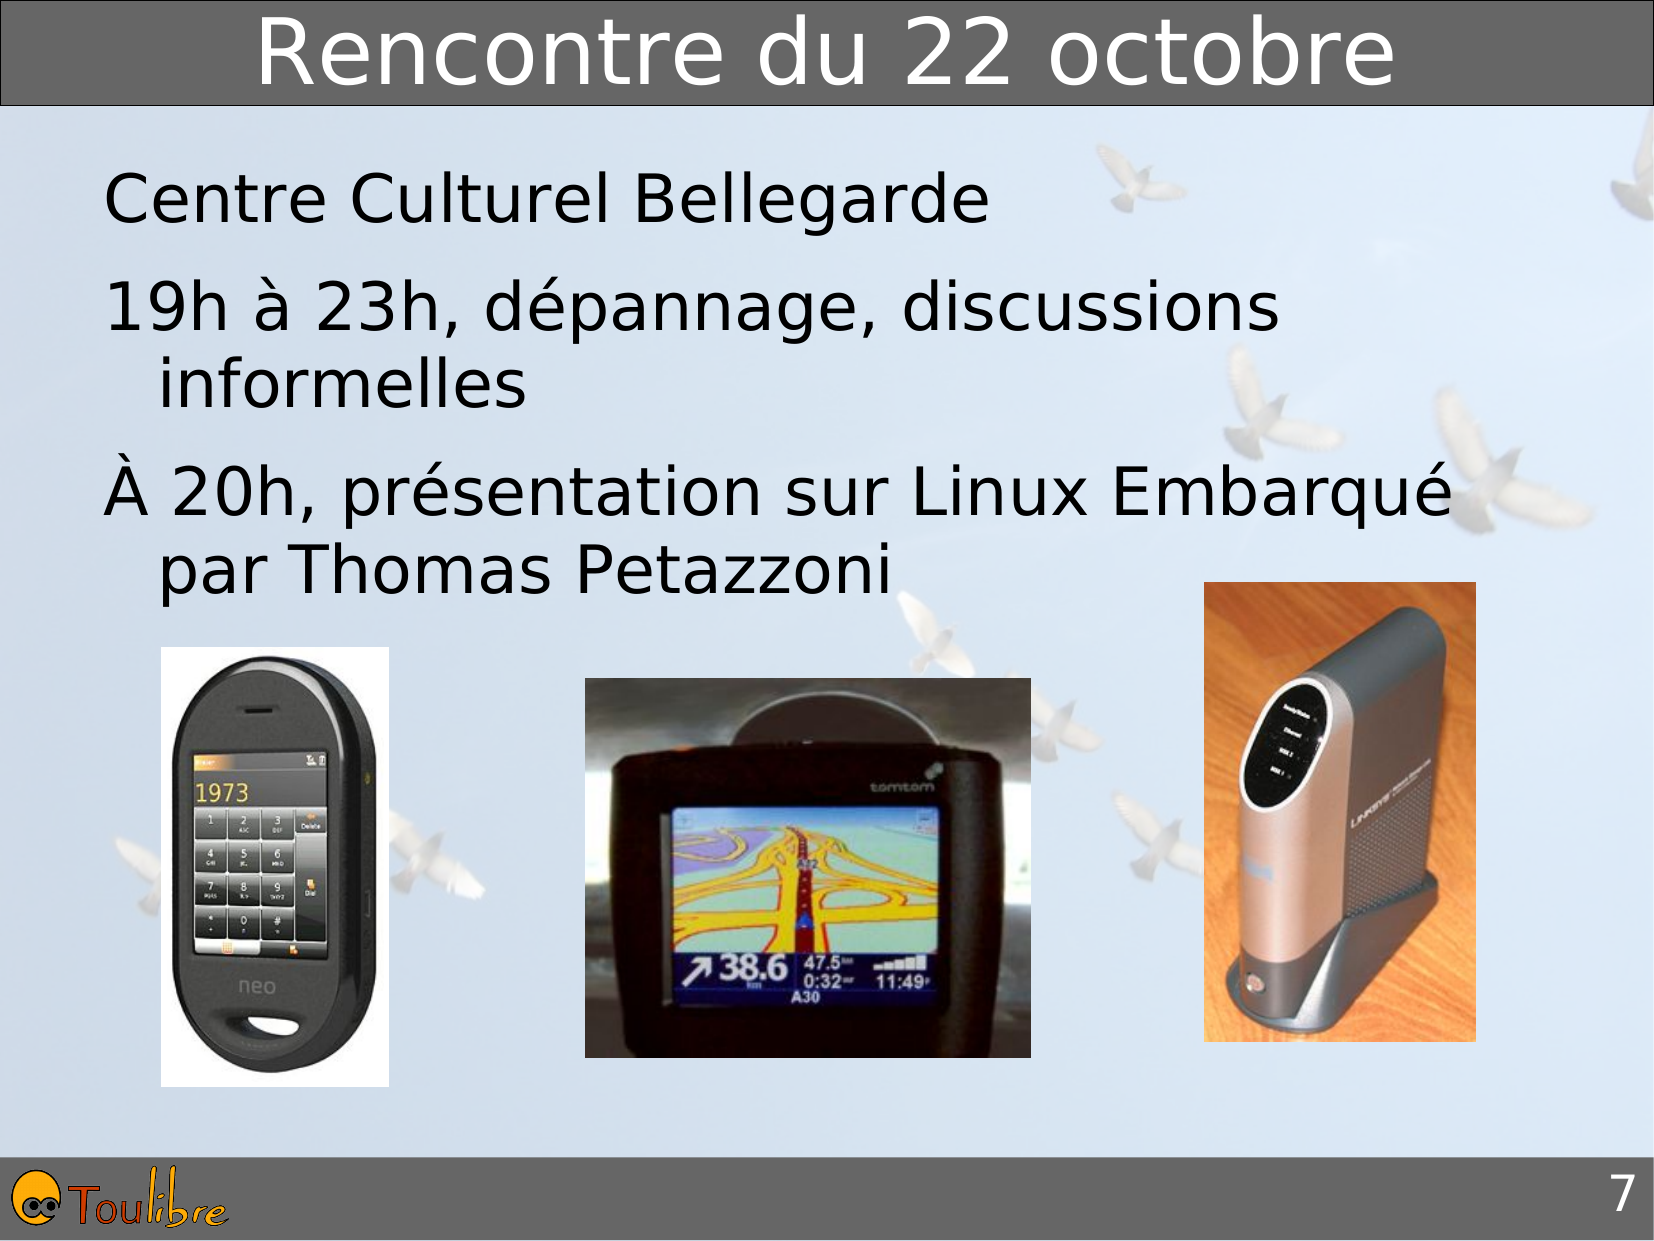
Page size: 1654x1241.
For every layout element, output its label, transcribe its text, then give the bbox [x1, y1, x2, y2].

picture [585, 678, 1031, 1058]
picture [11, 1165, 229, 1228]
picture [1204, 582, 1476, 1042]
picture [161, 647, 389, 1087]
list Centre Culturel Bellegarde 19h à 23h, dépannage, discussions informelles À 20h, présentation sur Linux Embarqué par Thomas Petazzoni [86, 160, 1575, 1109]
title Rencontre du 22 octobre [0, 0, 1654, 107]
